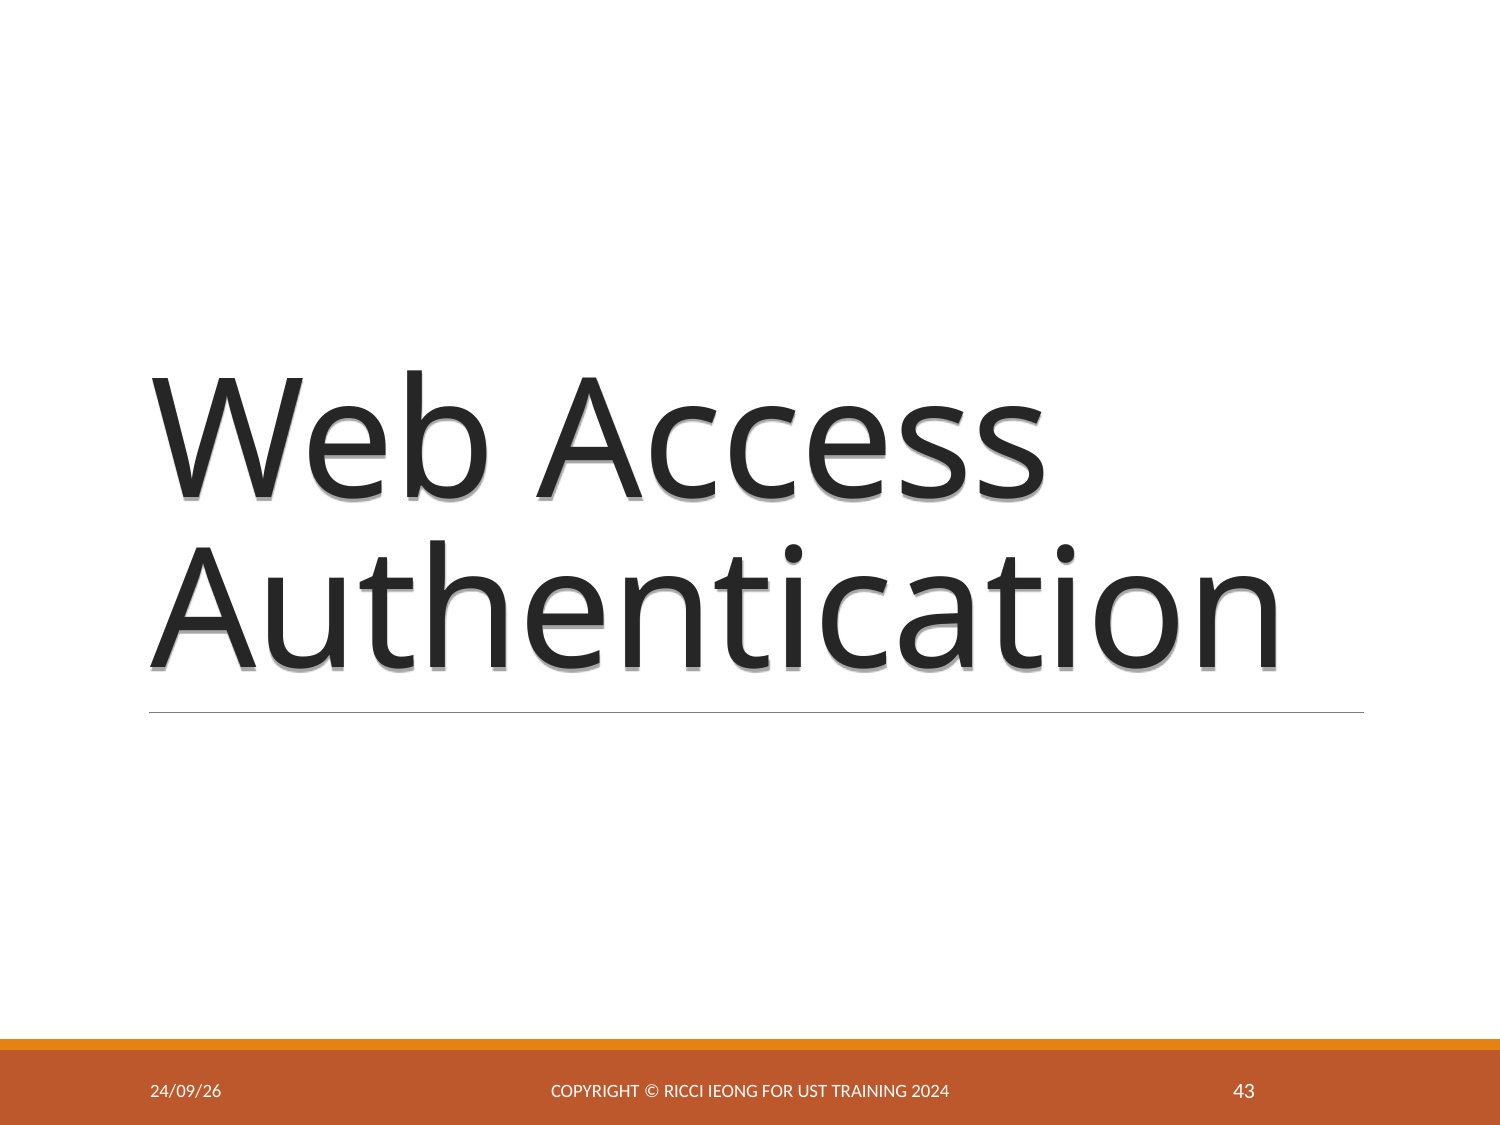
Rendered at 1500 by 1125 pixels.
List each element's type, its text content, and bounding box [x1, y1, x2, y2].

title Web Access Authentication [135, 124, 1373, 710]
slide_number 19/3/2025 [135, 1059, 440, 1120]
slide_number 43 [1218, 1059, 1380, 1120]
footer Copyright © Ricci IEONG for UST training 2024 [453, 1059, 1047, 1120]
